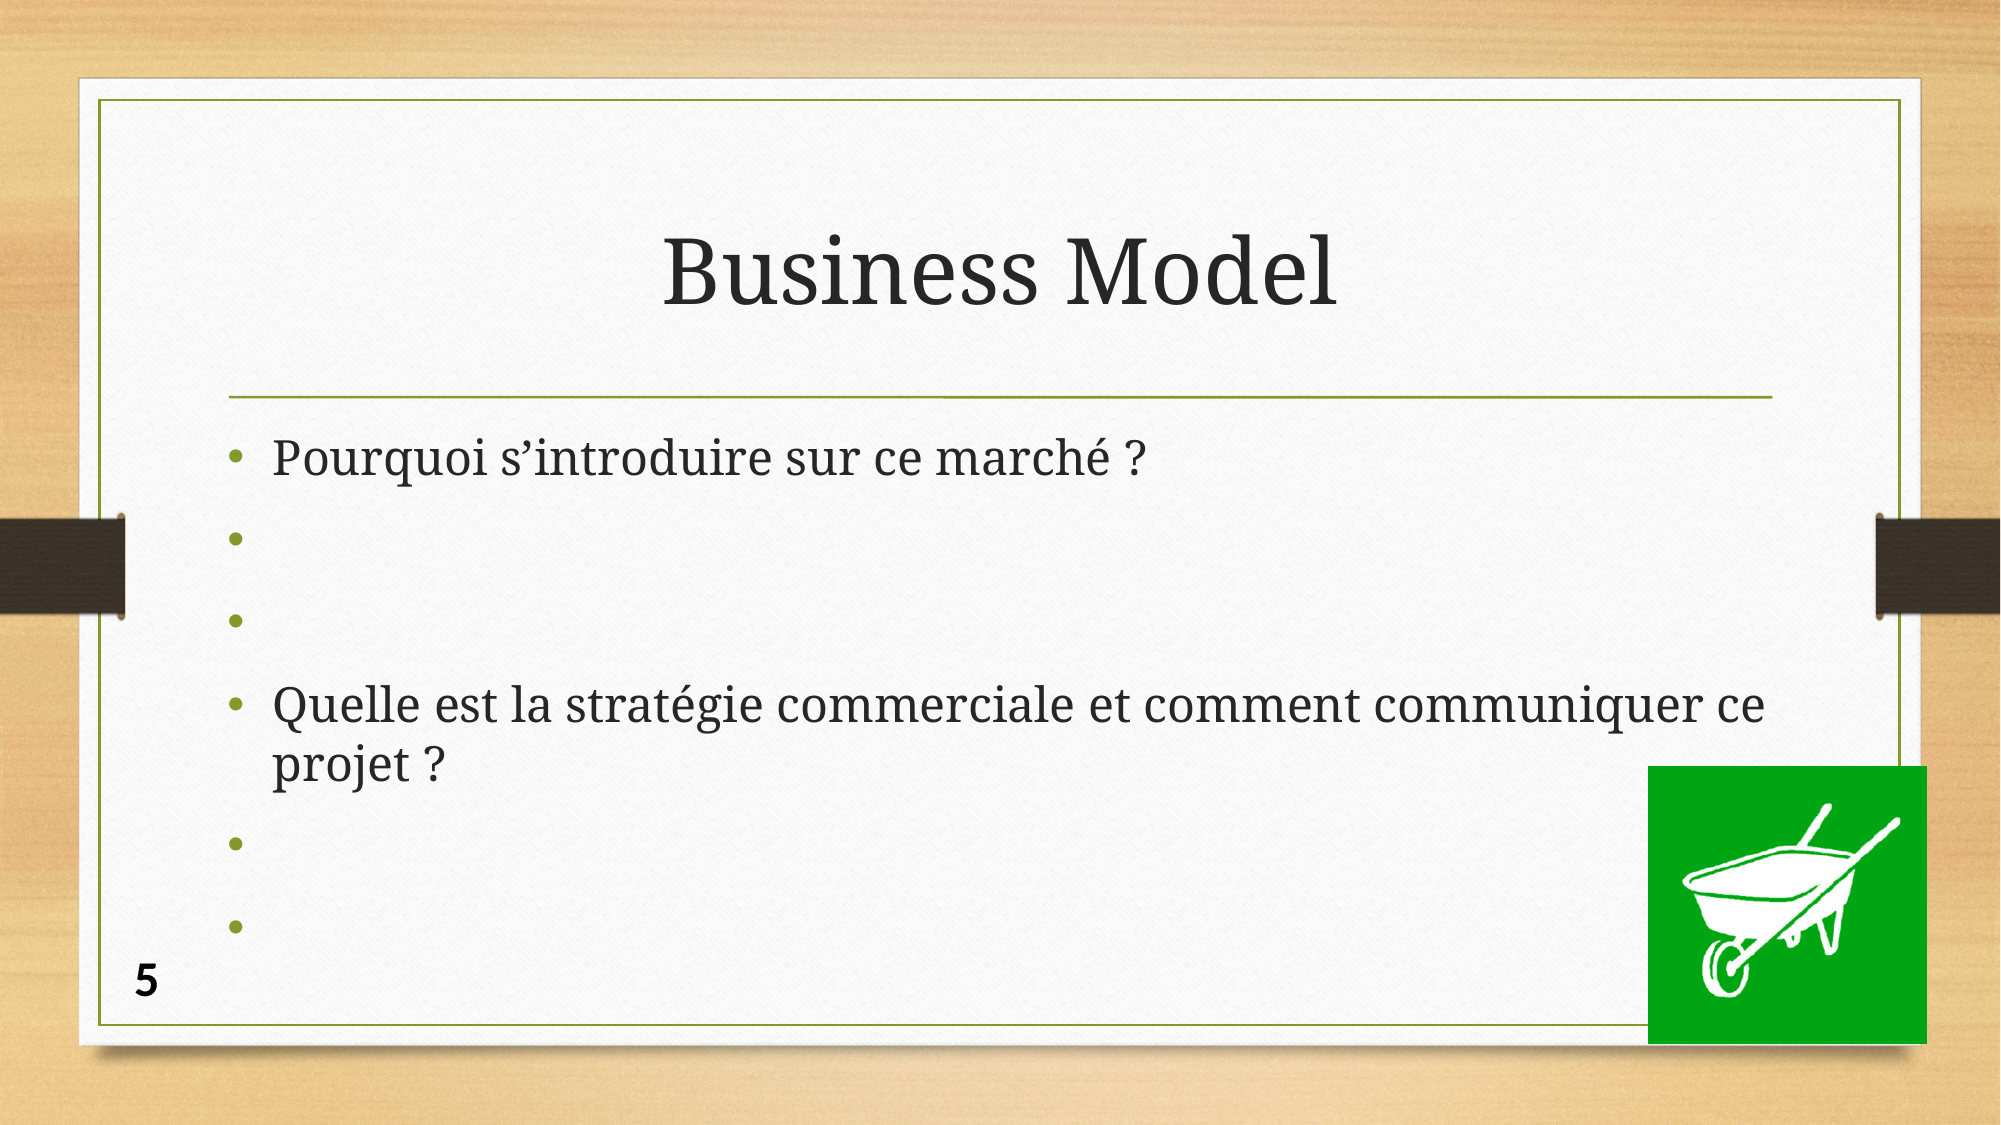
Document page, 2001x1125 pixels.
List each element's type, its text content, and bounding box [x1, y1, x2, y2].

text_box 5 [119, 939, 245, 1015]
text_box Pourquoi s’introduire sur ce marché ? Quelle est la stratégie commerciale et comment communiquer ce projet ? [212, 419, 1788, 964]
picture [0, 0, 2001, 1125]
text_box Business Model [212, 161, 1788, 375]
